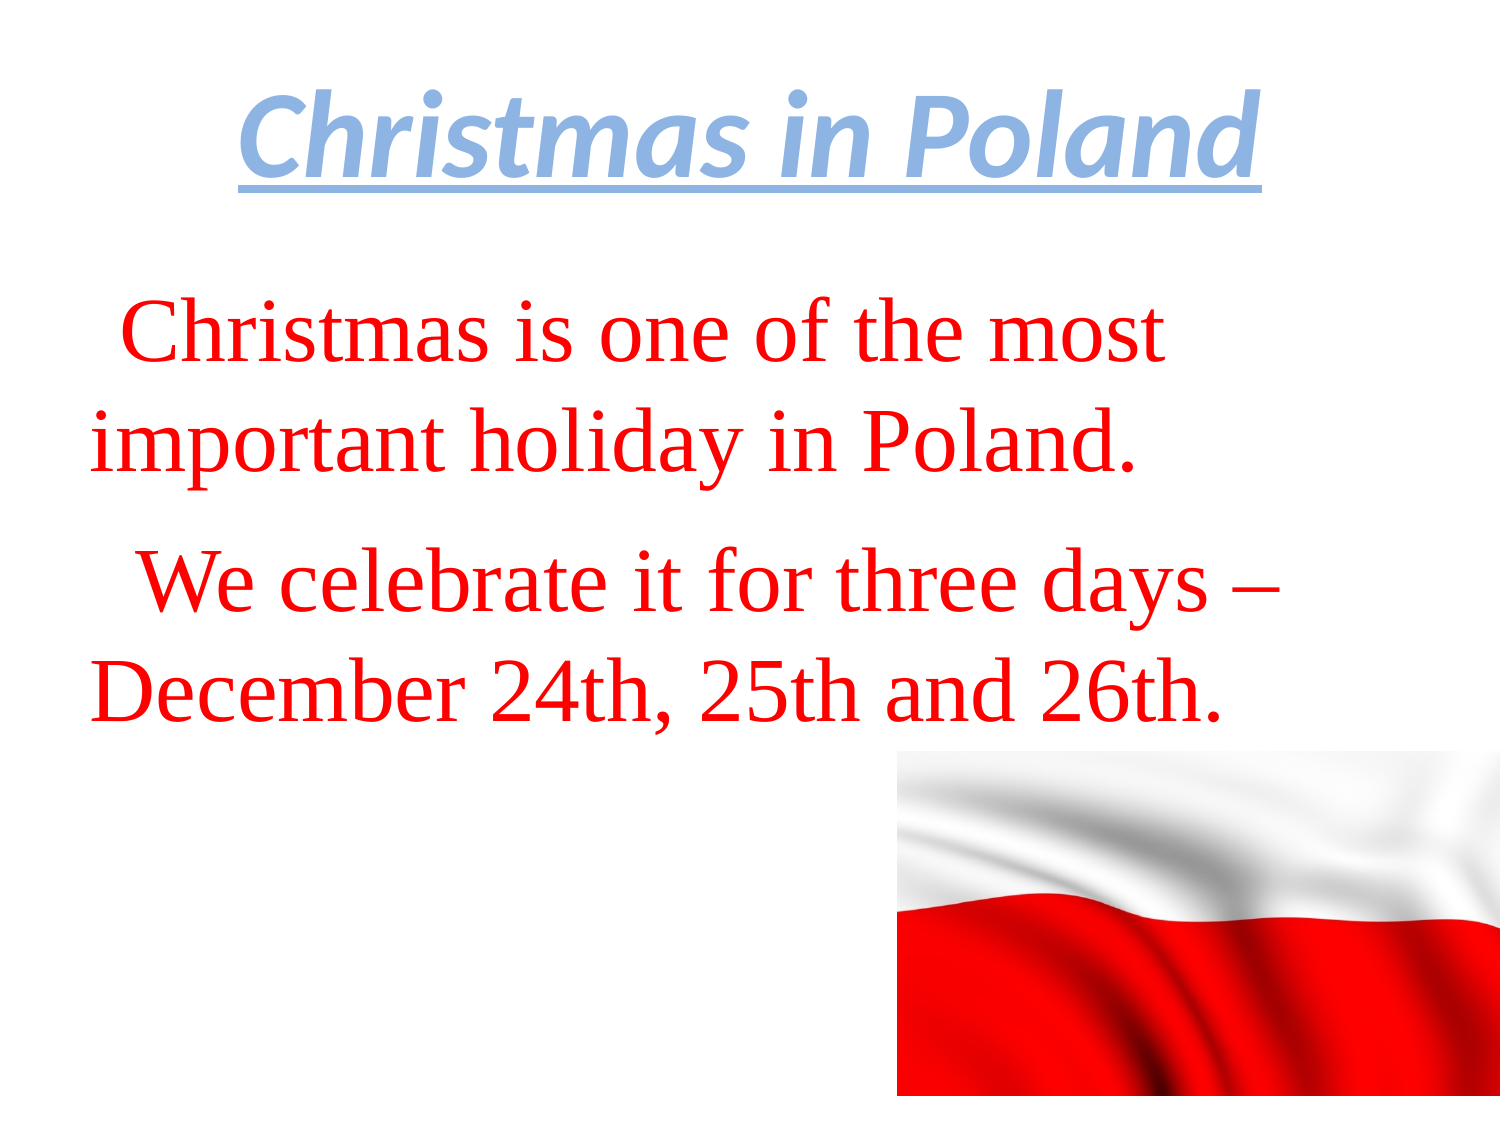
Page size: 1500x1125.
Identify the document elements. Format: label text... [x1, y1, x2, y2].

list Christmas is one of the most important holiday in Poland. We celebrate it for three days – December 24th, 25th and 26th. [75, 262, 1425, 1005]
picture [897, 751, 1500, 1096]
title Christmas in Poland [75, 45, 1425, 233]
